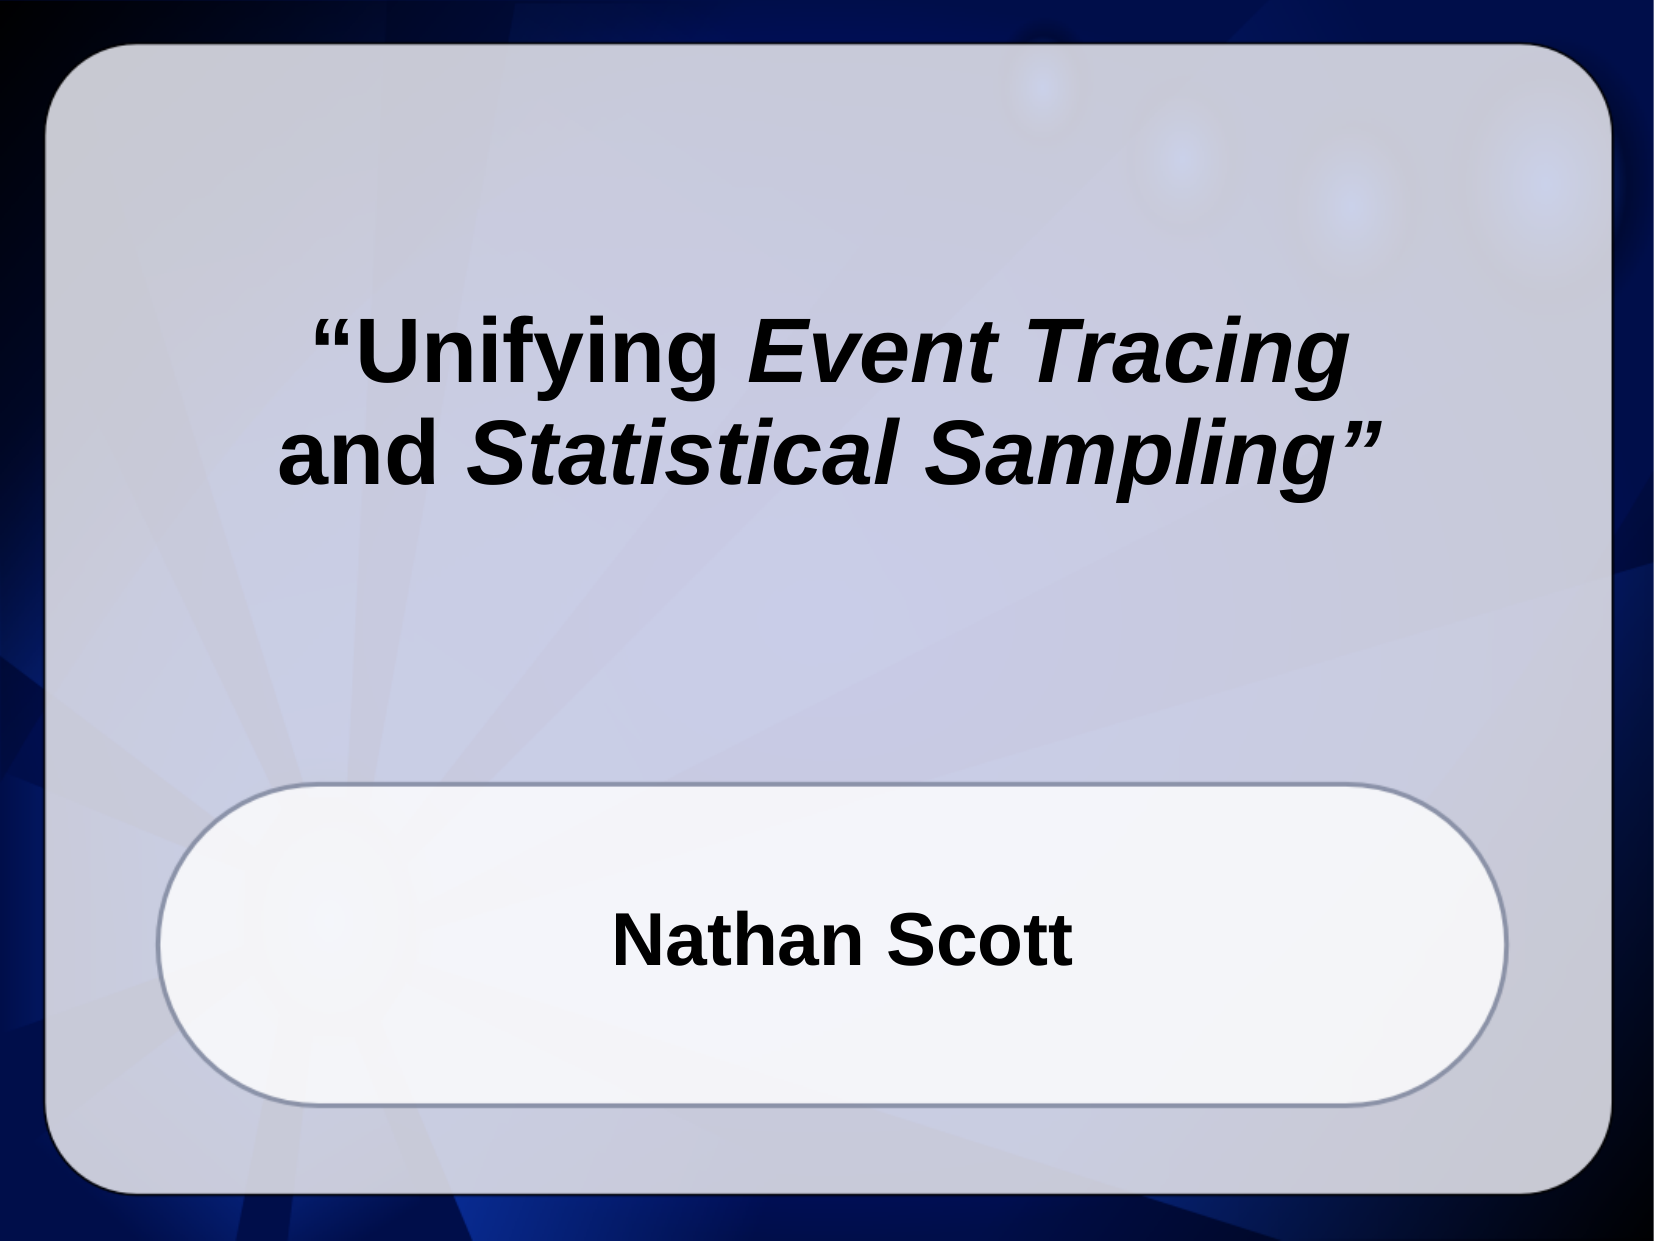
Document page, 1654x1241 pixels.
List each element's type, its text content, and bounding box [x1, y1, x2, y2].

picture [0, 0, 1654, 1241]
title Nathan Scott [77, 850, 1608, 1028]
title “Unifying Event Tracing and Statistical Sampling” [65, 299, 1597, 505]
